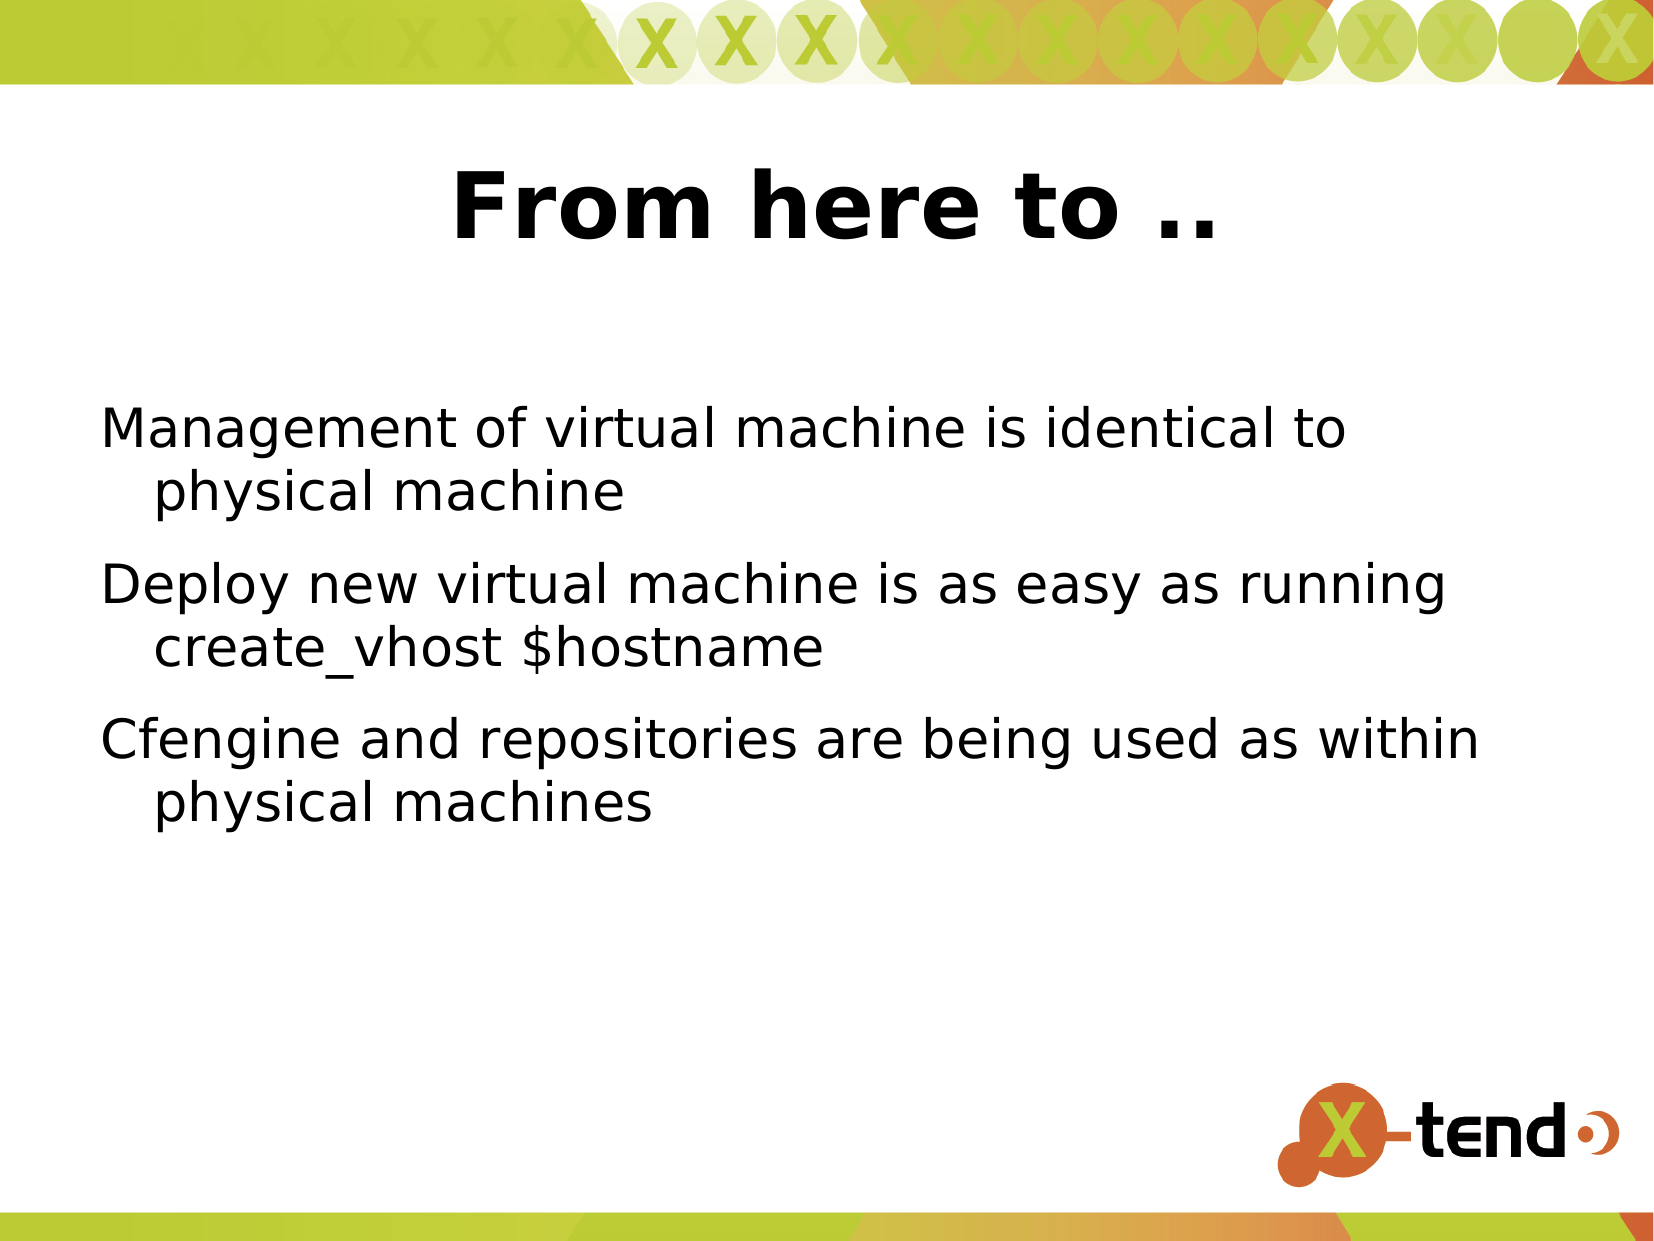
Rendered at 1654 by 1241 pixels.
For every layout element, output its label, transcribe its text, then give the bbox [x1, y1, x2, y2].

title From here to .. [121, 102, 1534, 290]
picture [0, 0, 1654, 1241]
list Management of virtual machine is identical to physical machine Deploy new virtual machine is as easy as running create_vhost $hostname Cfengine and repositories are being used as within physical machines [82, 290, 1571, 1109]
